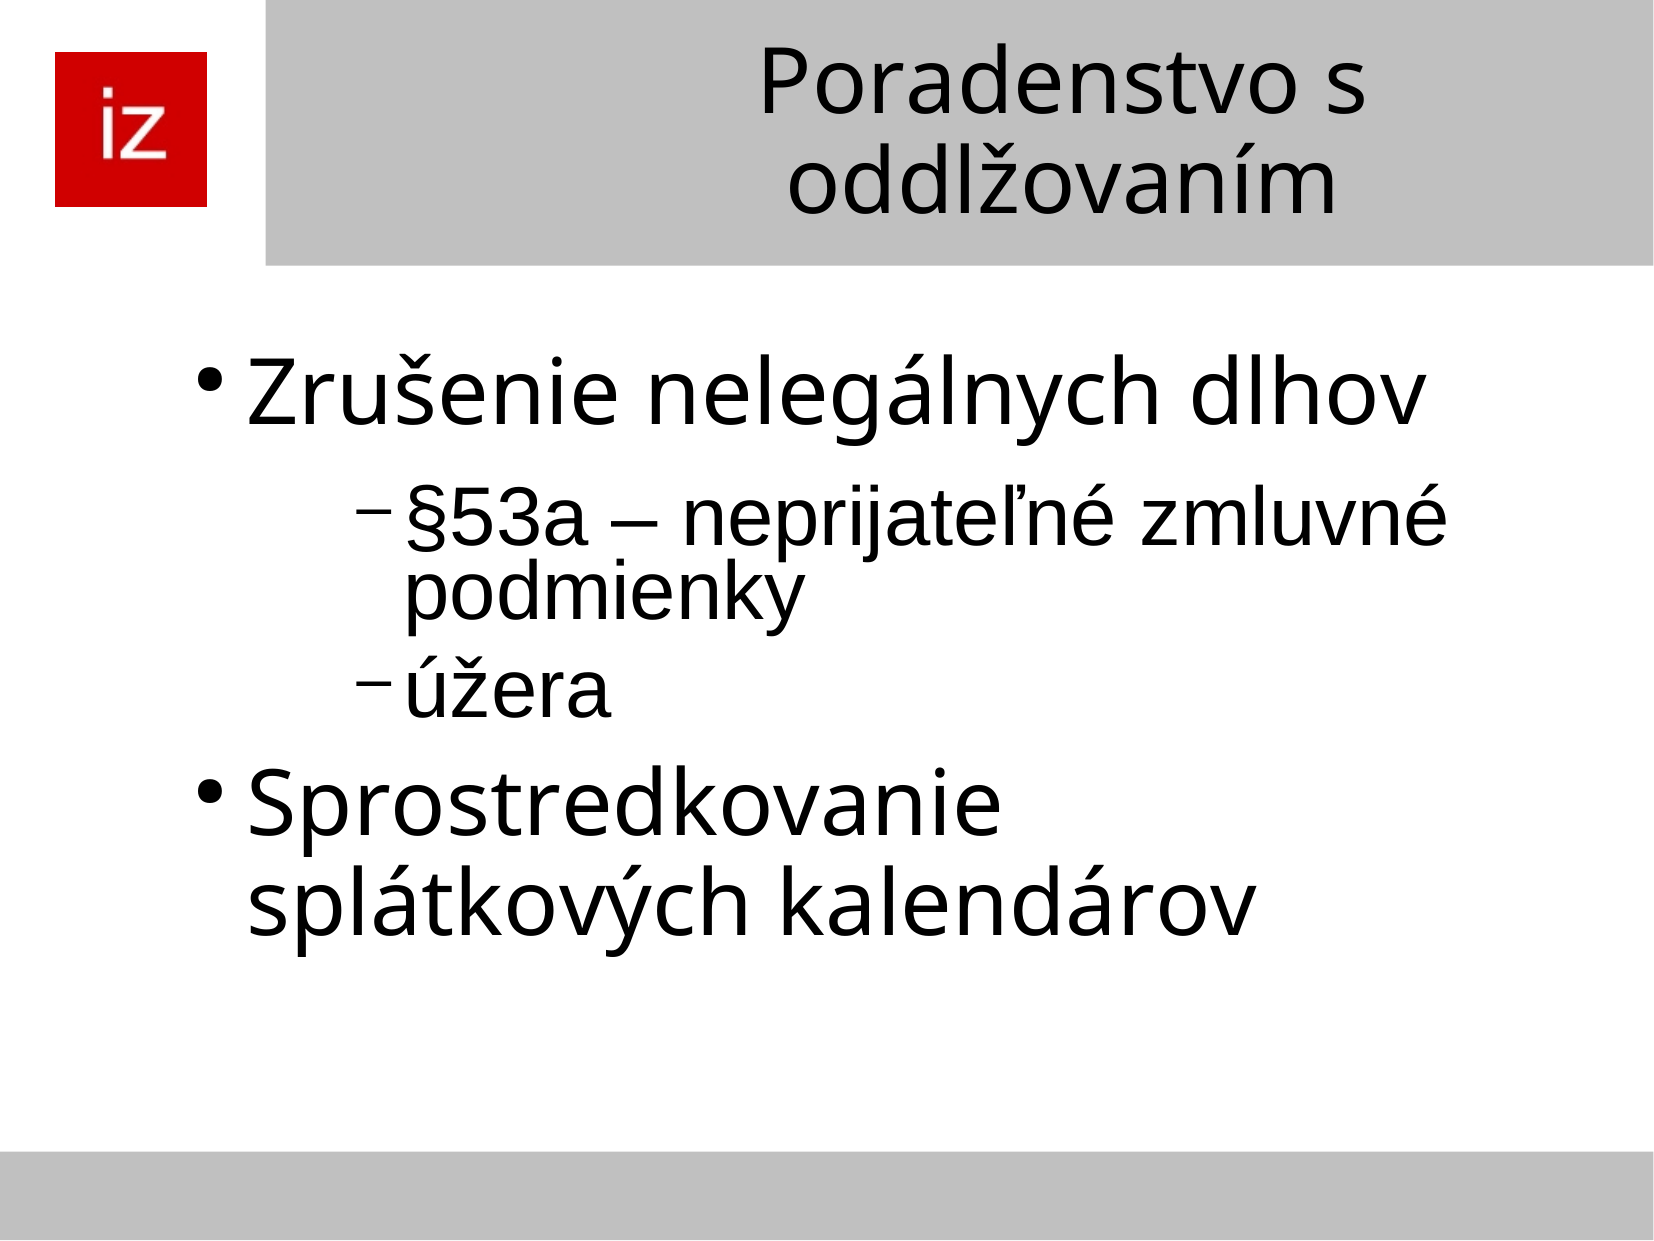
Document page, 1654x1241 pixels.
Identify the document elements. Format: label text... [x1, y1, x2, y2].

picture [55, 52, 207, 207]
title Poradenstvo s oddlžovaním [561, 29, 1565, 237]
list Zrušenie nelegálnych dlhov §53a – neprijateľné zmluvné podmienky úžera Sprostredkovanie splátkových kalendárov [121, 344, 1533, 1126]
